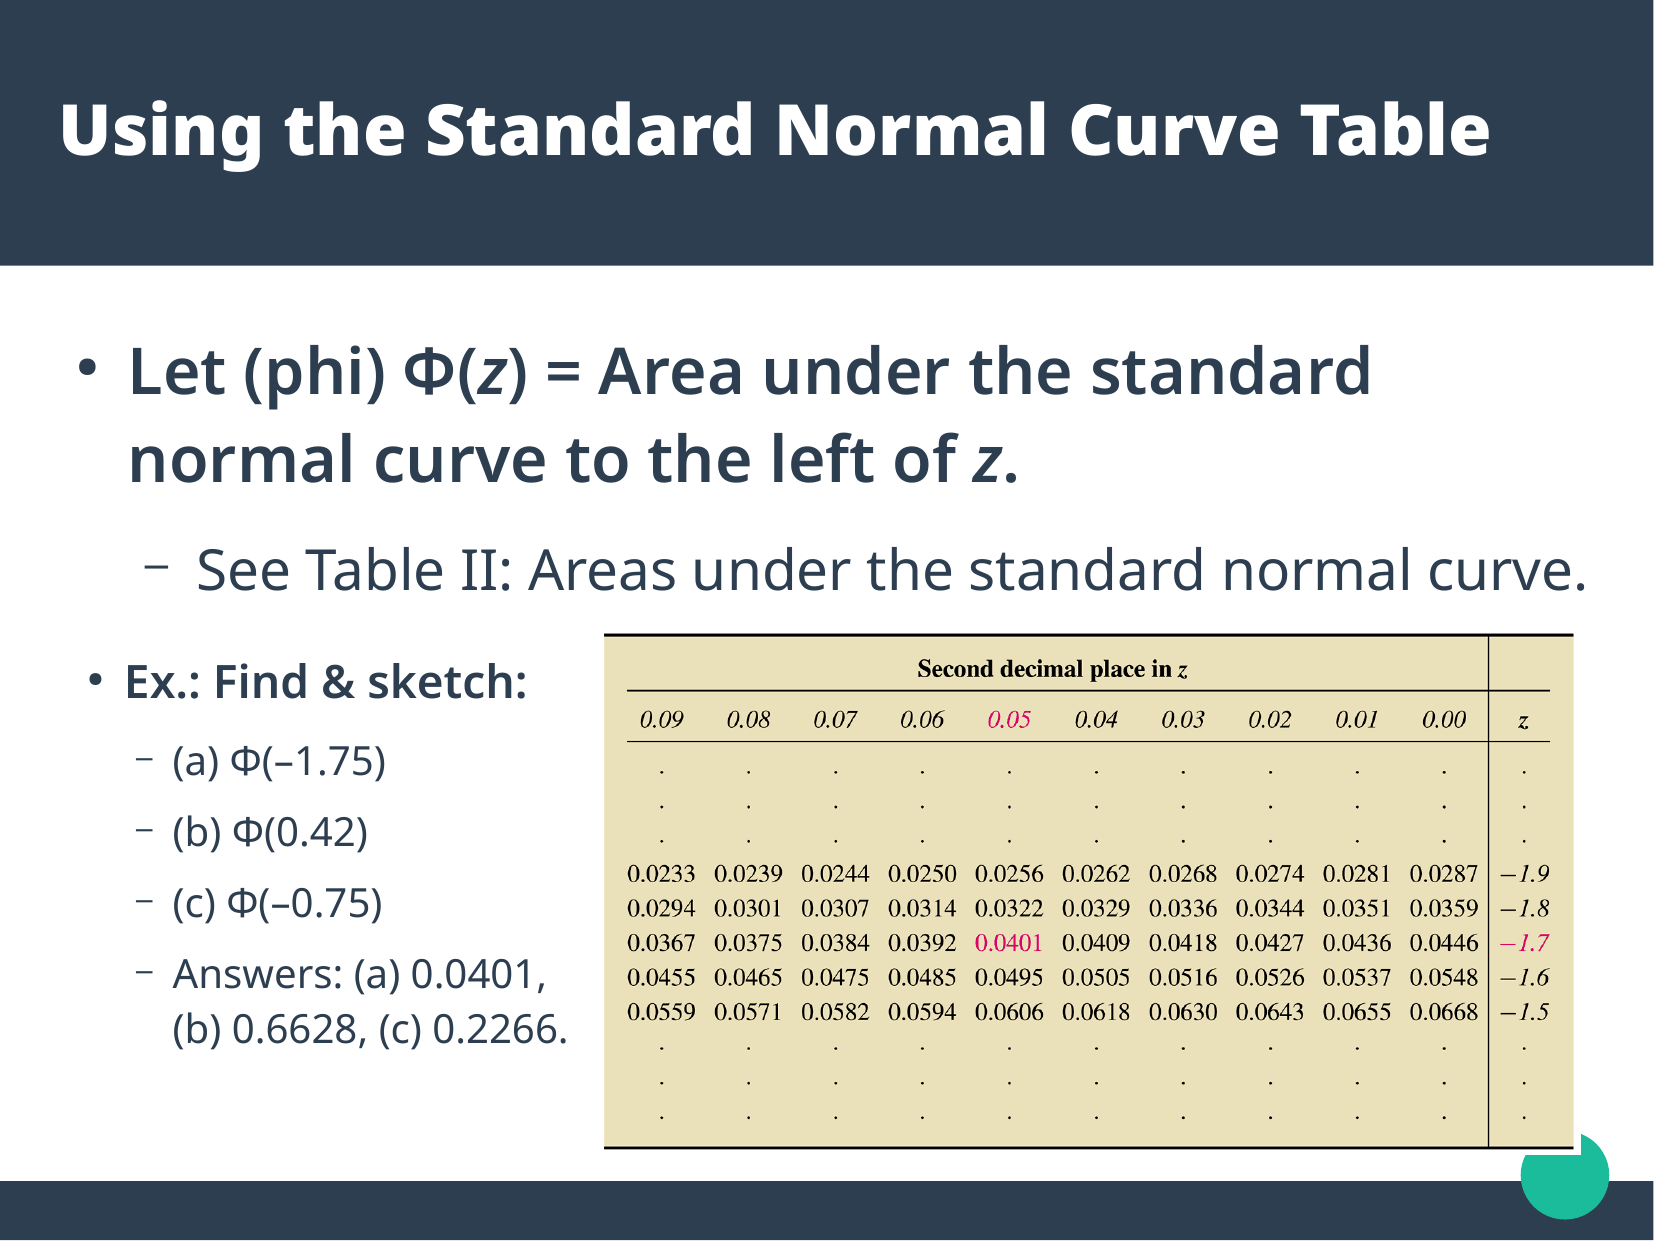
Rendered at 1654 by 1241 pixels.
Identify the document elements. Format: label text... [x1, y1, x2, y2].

picture [594, 626, 1581, 1156]
title Using the Standard Normal Curve Table [59, 49, 1595, 207]
list Ex.: Find & sketch: (a) Φ(–1.75) (b) Φ(0.42) (c) Φ(–0.75) Answers: (a) 0.0401, (b) 0.6628, (c) 0.2266. [75, 649, 571, 1081]
list Let (phi) Φ(z) = Area under the standard normal curve to the left of z. See Table II: Areas under the standard normal curve. [59, 324, 1595, 616]
